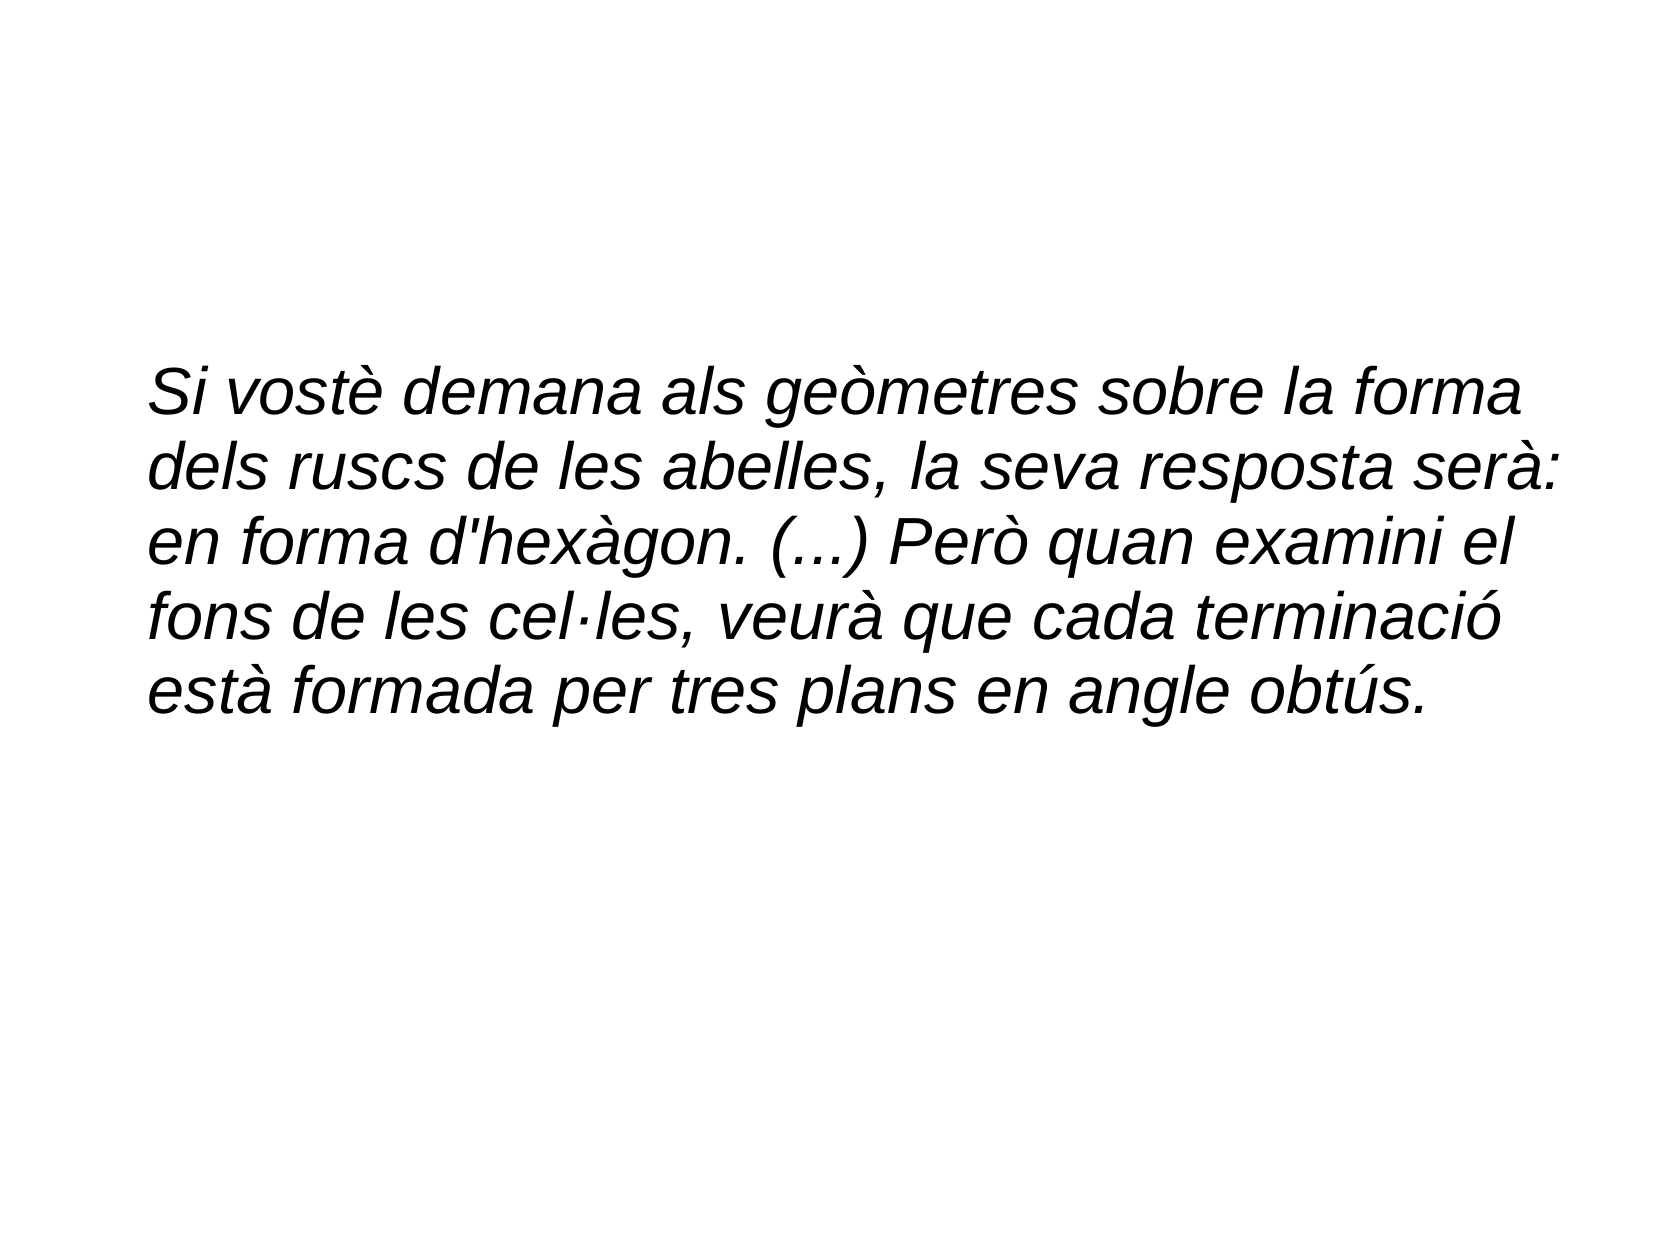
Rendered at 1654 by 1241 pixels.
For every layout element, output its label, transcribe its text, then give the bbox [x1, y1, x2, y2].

list Si vostè demana als geòmetres sobre la forma dels ruscs de les abelles, la seva resposta serà: en forma d'hexàgon. (...) Però quan examini el fons de les cel·les, veurà que cada terminació està formada per tres plans en angle obtús. [76, 354, 1565, 1139]
